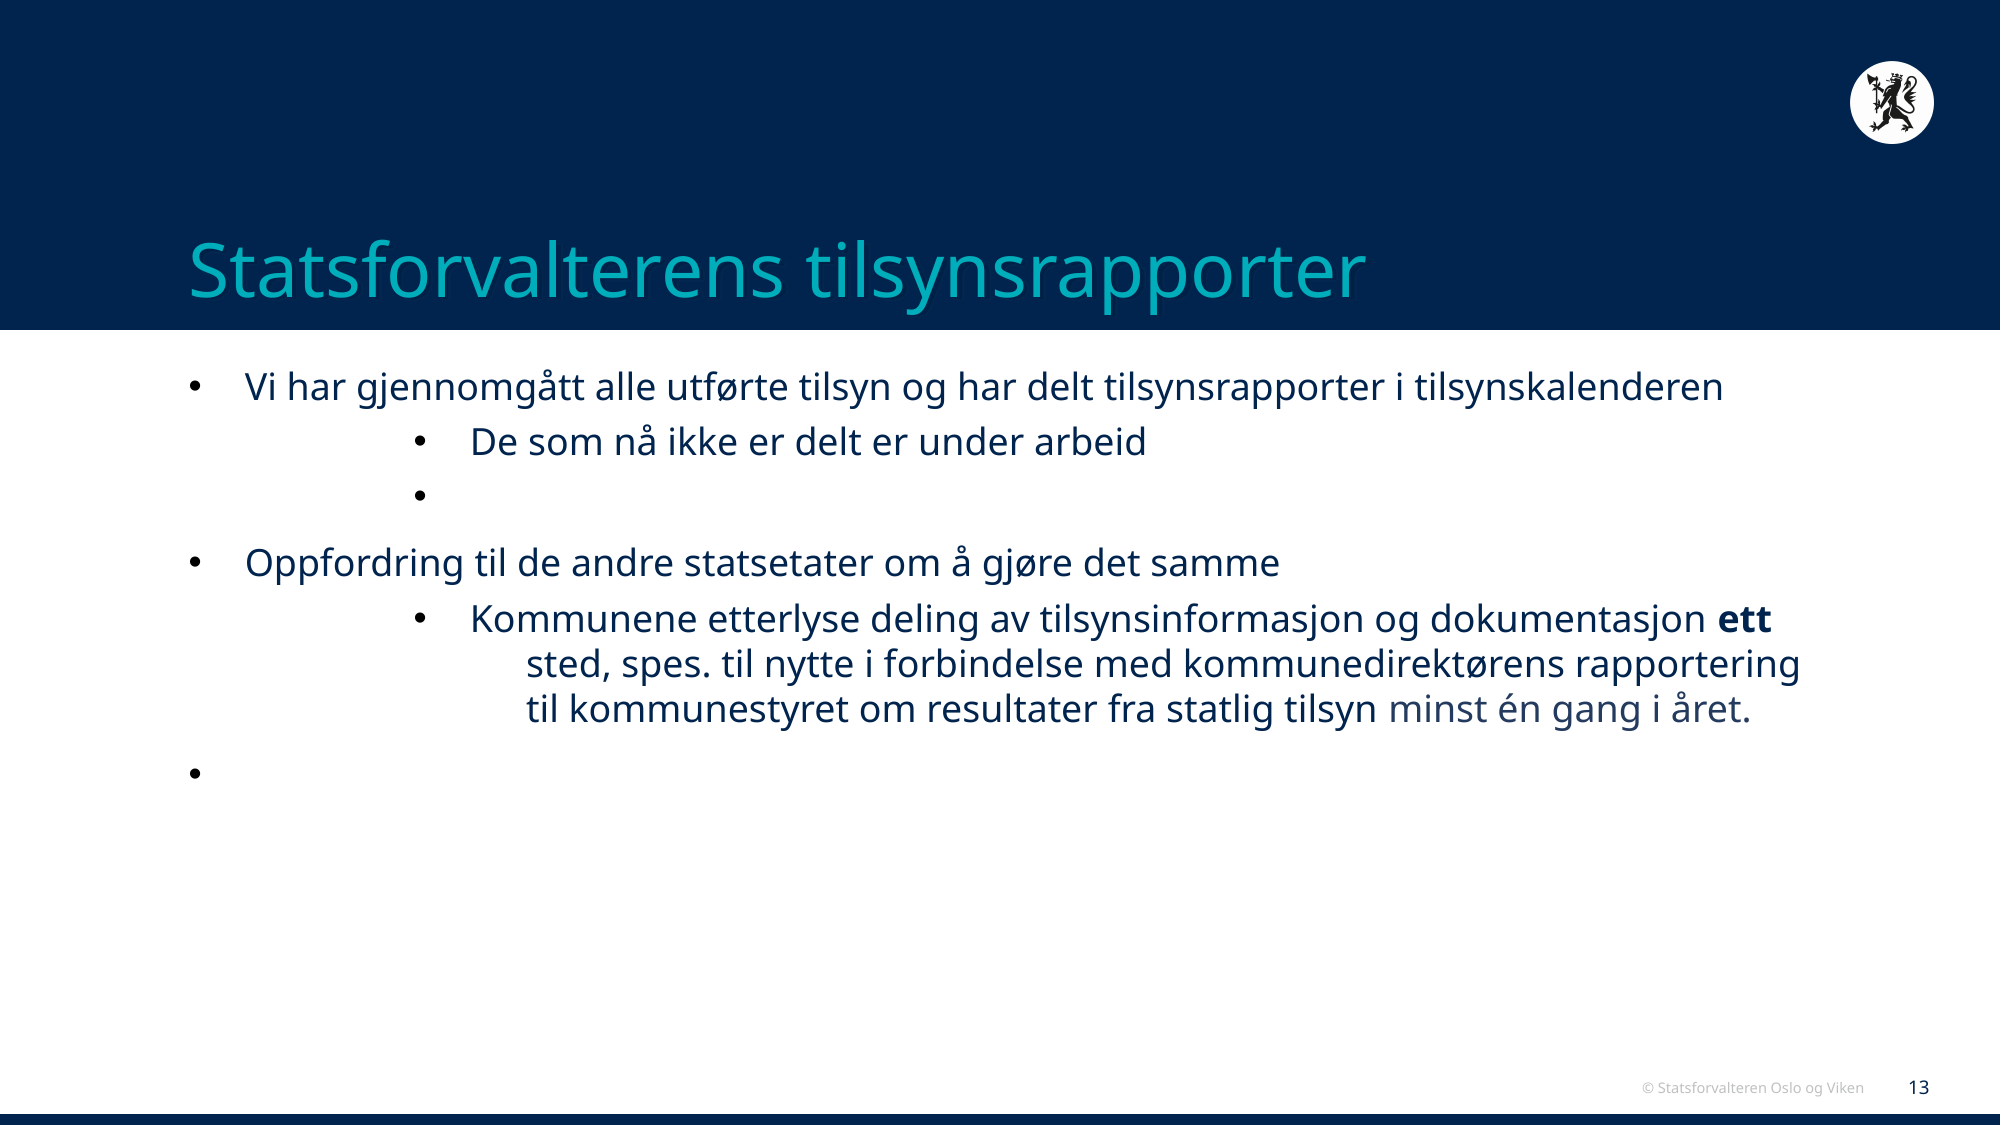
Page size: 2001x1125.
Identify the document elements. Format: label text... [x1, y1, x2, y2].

list Vi har gjennomgått alle utførte tilsyn og har delt tilsynsrapporter i tilsynskalenderen De som nå ikke er delt er under arbeid Oppfordring til de andre statsetater om å gjøre det samme Kommunene etterlyse deling av tilsynsinformasjon og dokumentasjon ett sted, spes. til nytte i forbindelse med kommunedirektørens rapportering til kommunestyret om resultater fra statlig tilsyn minst én gang i året. [173, 355, 1827, 1036]
title Statsforvalterens tilsynsrapporter [173, 143, 1827, 320]
